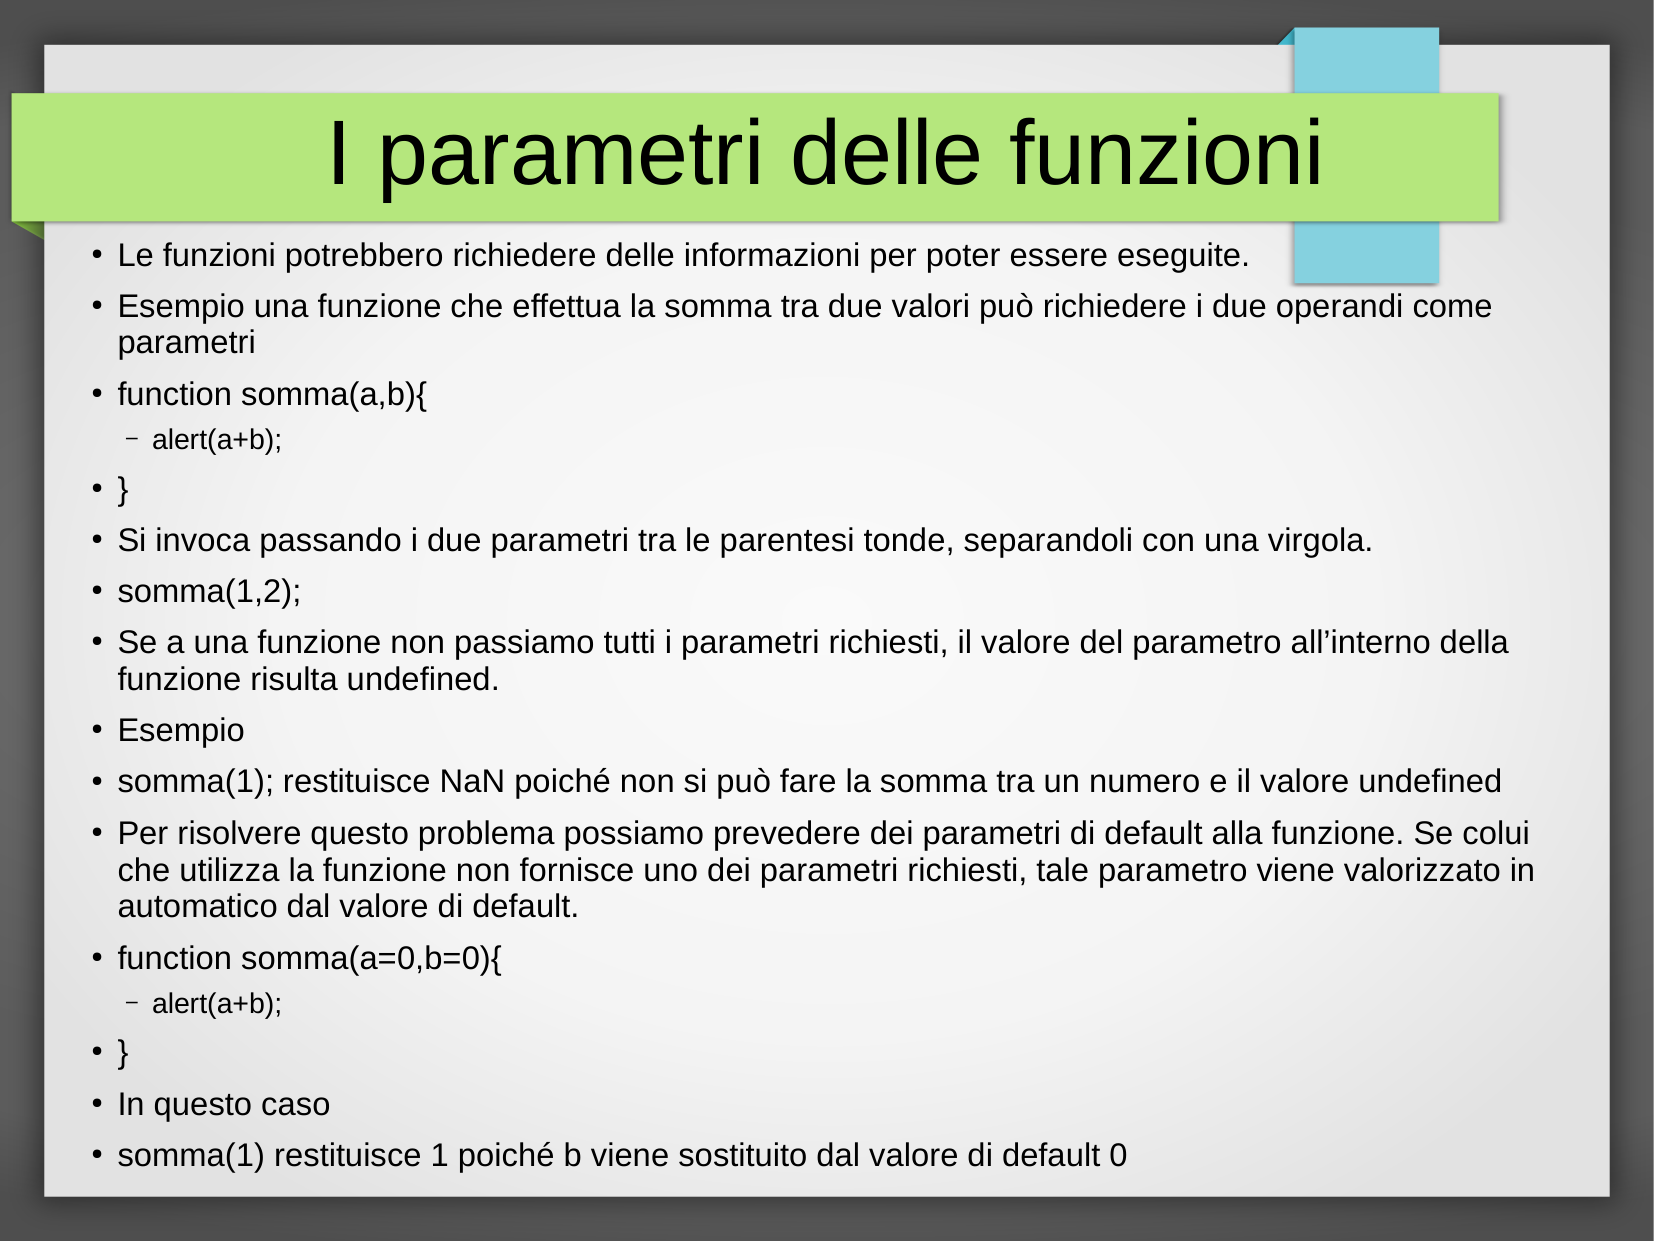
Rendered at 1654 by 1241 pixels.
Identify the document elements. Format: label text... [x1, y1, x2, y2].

picture [0, 0, 1654, 1241]
list Le funzioni potrebbero richiedere delle informazioni per poter essere eseguite. Esempio una funzione che effettua la somma tra due valori può richiedere i due operandi come parametri function somma(a,b){ alert(a+b); } Si invoca passando i due parametri tra le parentesi tonde, separandoli con una virgola. somma(1,2); Se a una funzione non passiamo tutti i parametri richiesti, il valore del parametro all’interno della funzione risulta undefined. Esempio somma(1); restituisce NaN poiché non si può fare la somma tra un numero e il valore undefined Per risolvere questo problema possiamo prevedere dei parametri di default alla funzione. Se colui che utilizza la funzione non fornisce uno dei parametri richiesti, tale parametro viene valorizzato in automatico dal valore di default. function somma(a=0,b=0){ alert(a+b); } In questo caso somma(1) restituisce 1 poiché b viene sostituito dal valore di default 0 [82, 236, 1571, 1182]
title I parametri delle funzioni [82, 49, 1571, 236]
